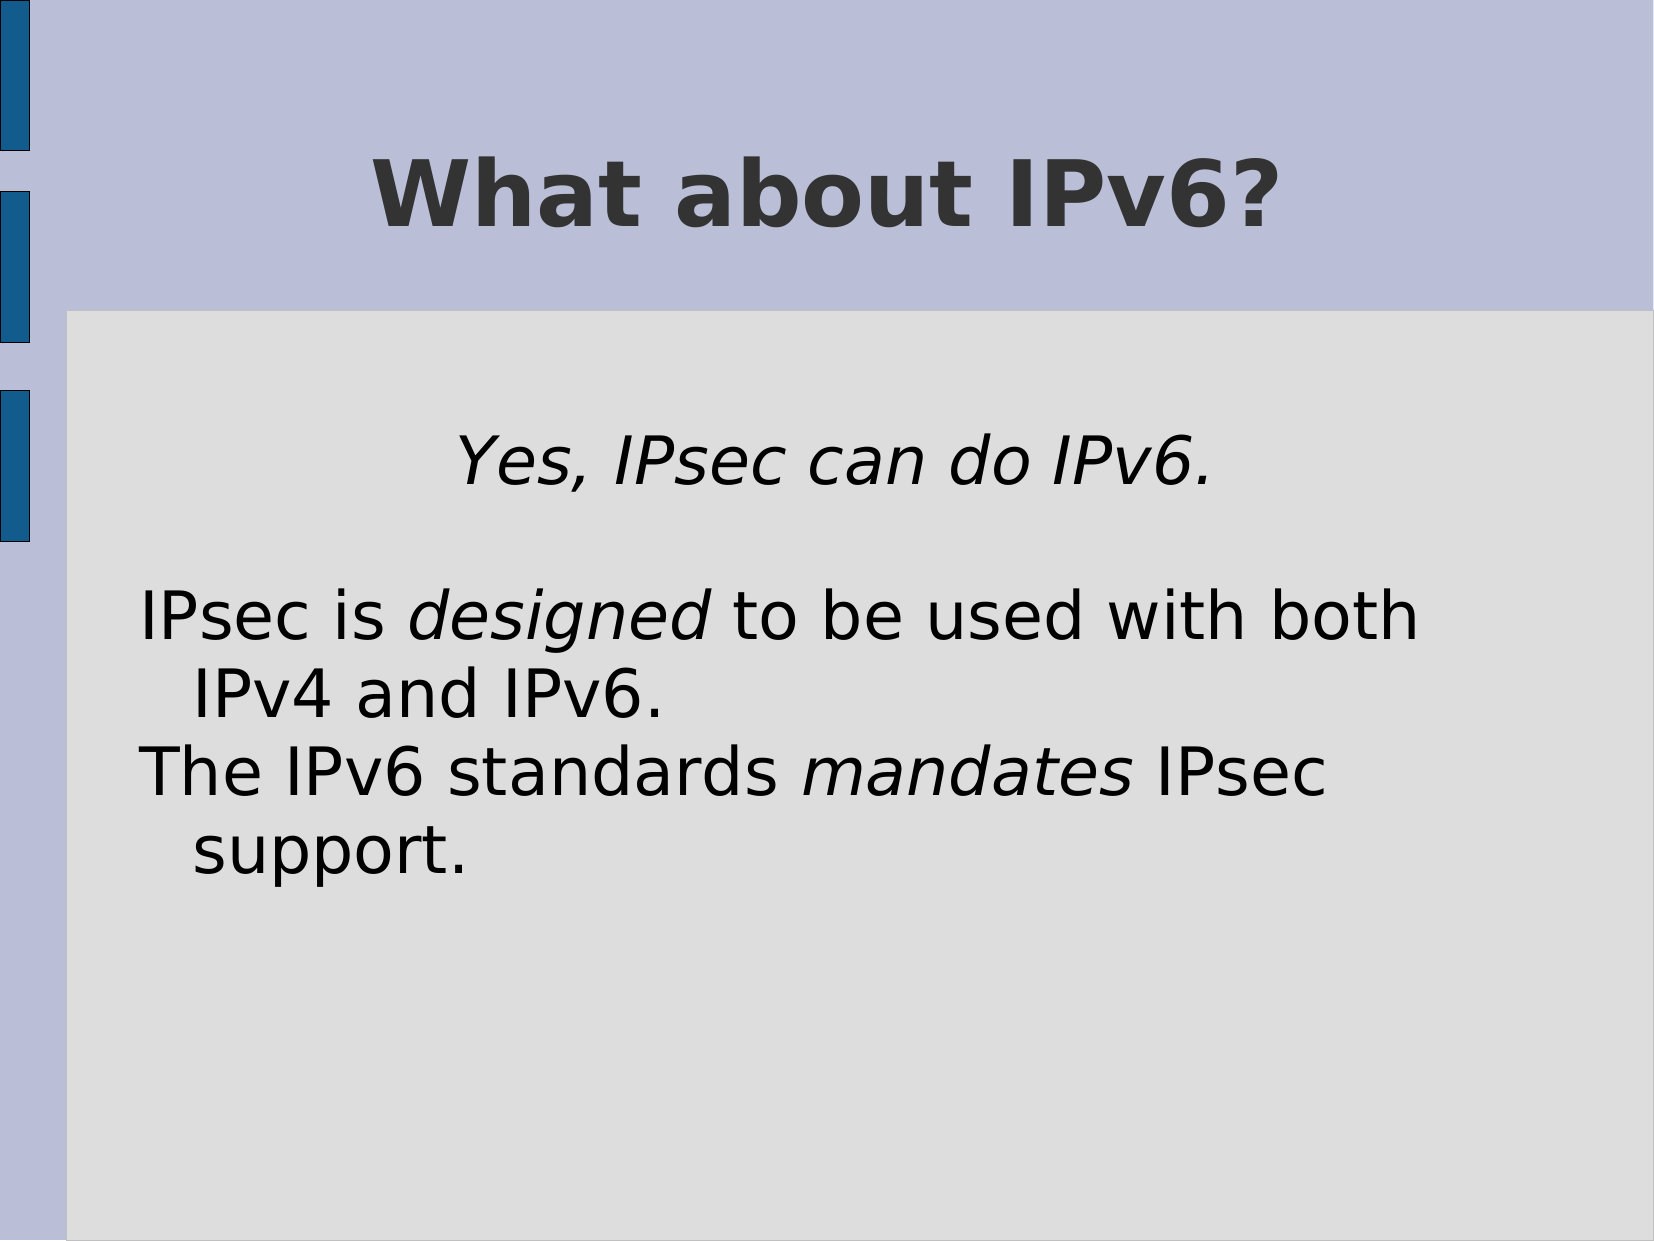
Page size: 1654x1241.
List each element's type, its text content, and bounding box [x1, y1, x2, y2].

list Yes, IPsec can do IPv6. IPsec is designed to be used with both IPv4 and IPv6. The IPv6 standards mandates IPsec support. [121, 344, 1534, 1127]
title What about IPv6? [121, 91, 1534, 299]
